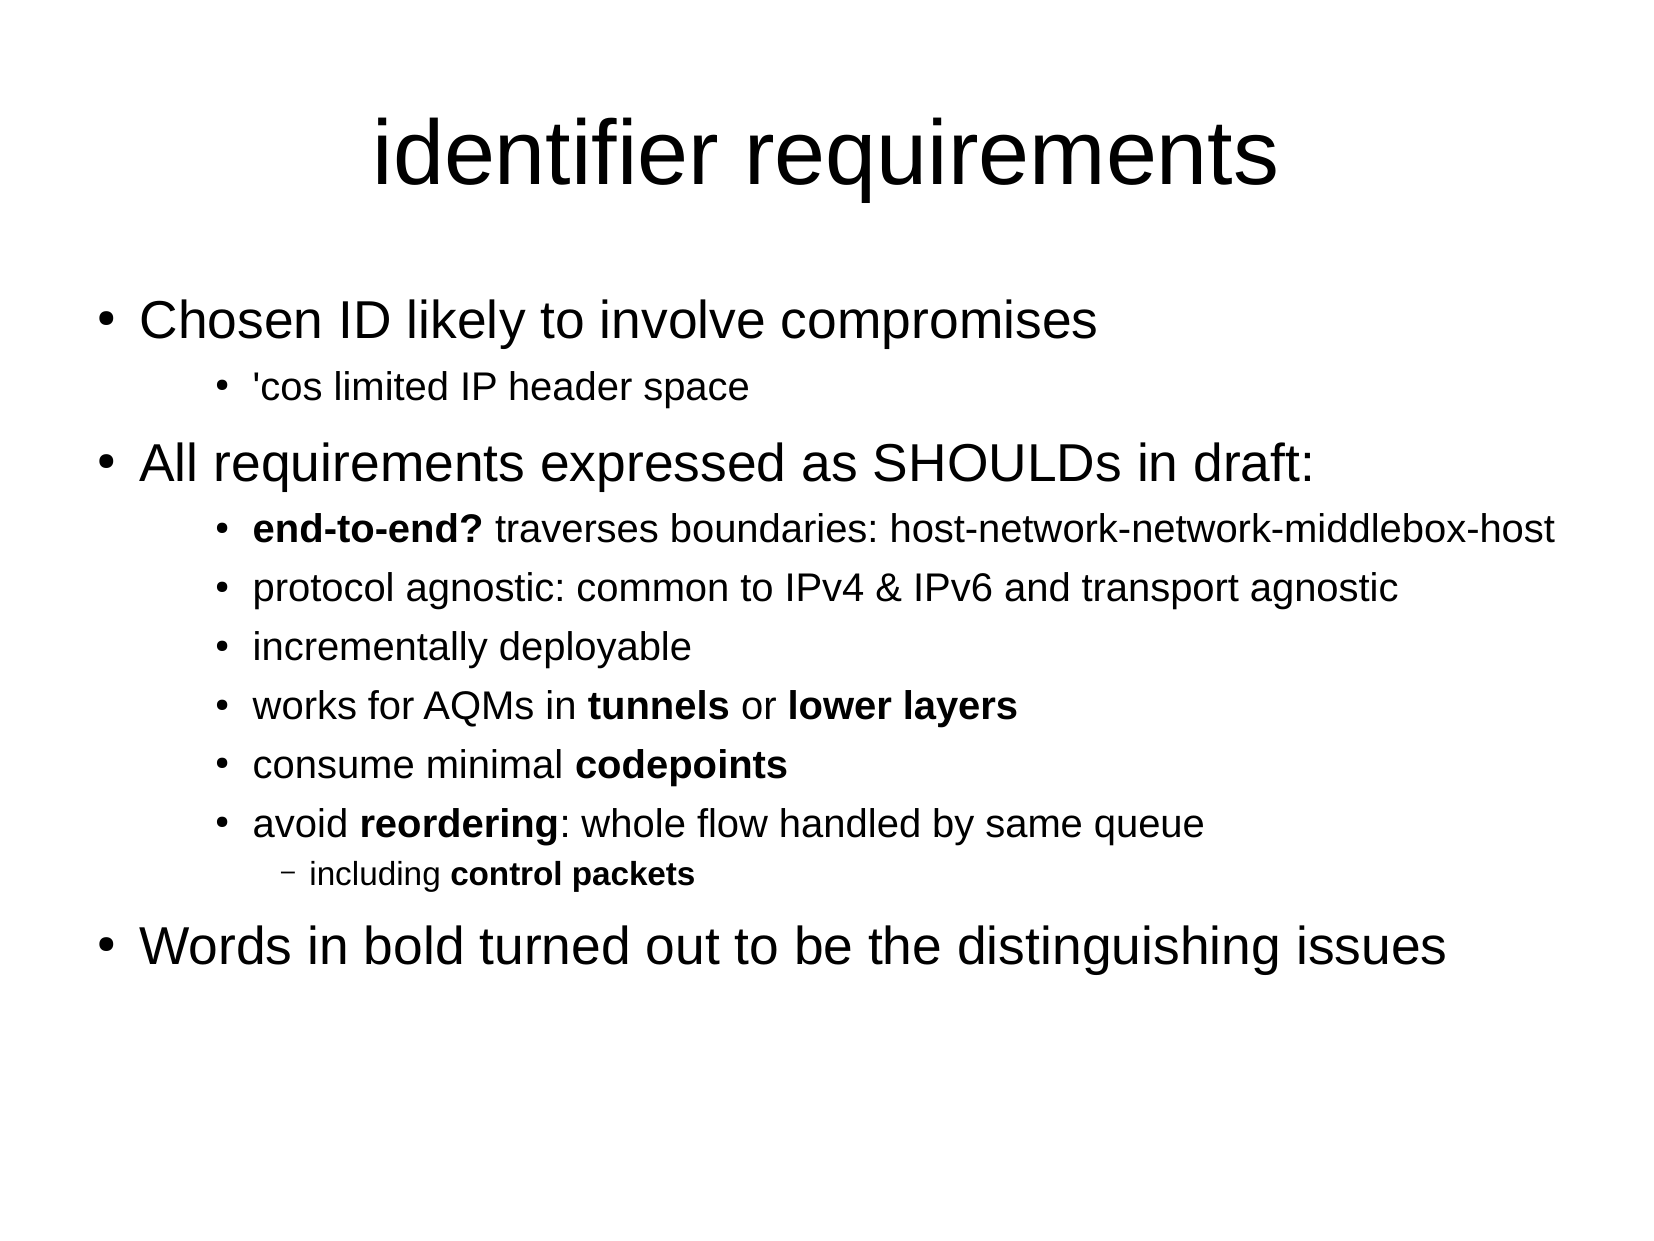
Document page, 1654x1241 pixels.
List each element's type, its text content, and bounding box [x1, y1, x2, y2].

list Chosen ID likely to involve compromises 'cos limited IP header space All requirements expressed as SHOULDs in draft: end-to-end? traverses boundaries: host-network-network-middlebox-host protocol agnostic: common to IPv4 & IPv6 and transport agnostic incrementally deployable works for AQMs in tunnels or lower layers consume minimal codepoints avoid reordering: whole flow handled by same queue including control packets Words in bold turned out to be the distinguishing issues [82, 290, 1571, 1010]
title identifier requirements [82, 49, 1571, 257]
